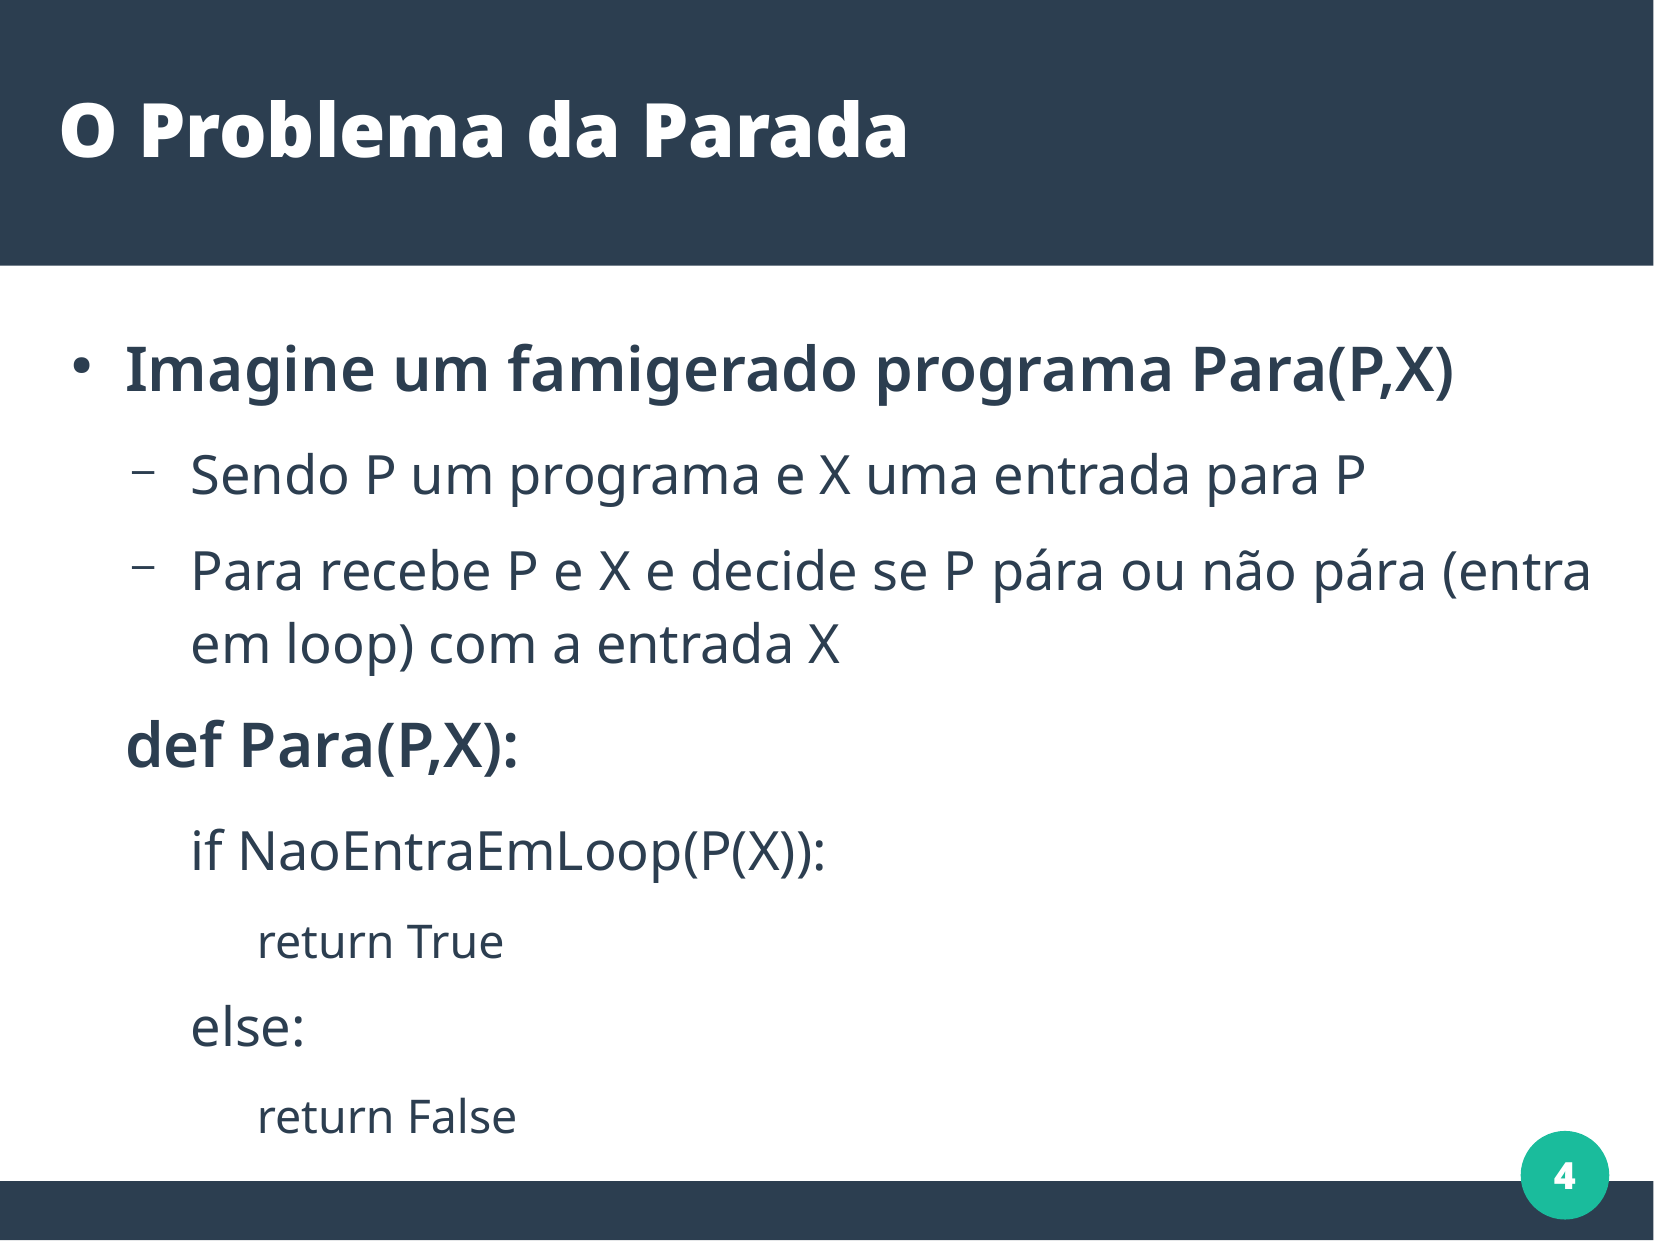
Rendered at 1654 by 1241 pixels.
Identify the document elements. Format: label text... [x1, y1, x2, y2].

title O Problema da Parada [59, 49, 1595, 207]
list Imagine um famigerado programa Para(P,X) Sendo P um programa e X uma entrada para P Para recebe P e X e decide se P pára ou não pára (entra em loop) com a entrada X def Para(P,X): if NaoEntraEmLoop(P(X)): return True else: return False [59, 324, 1595, 1152]
